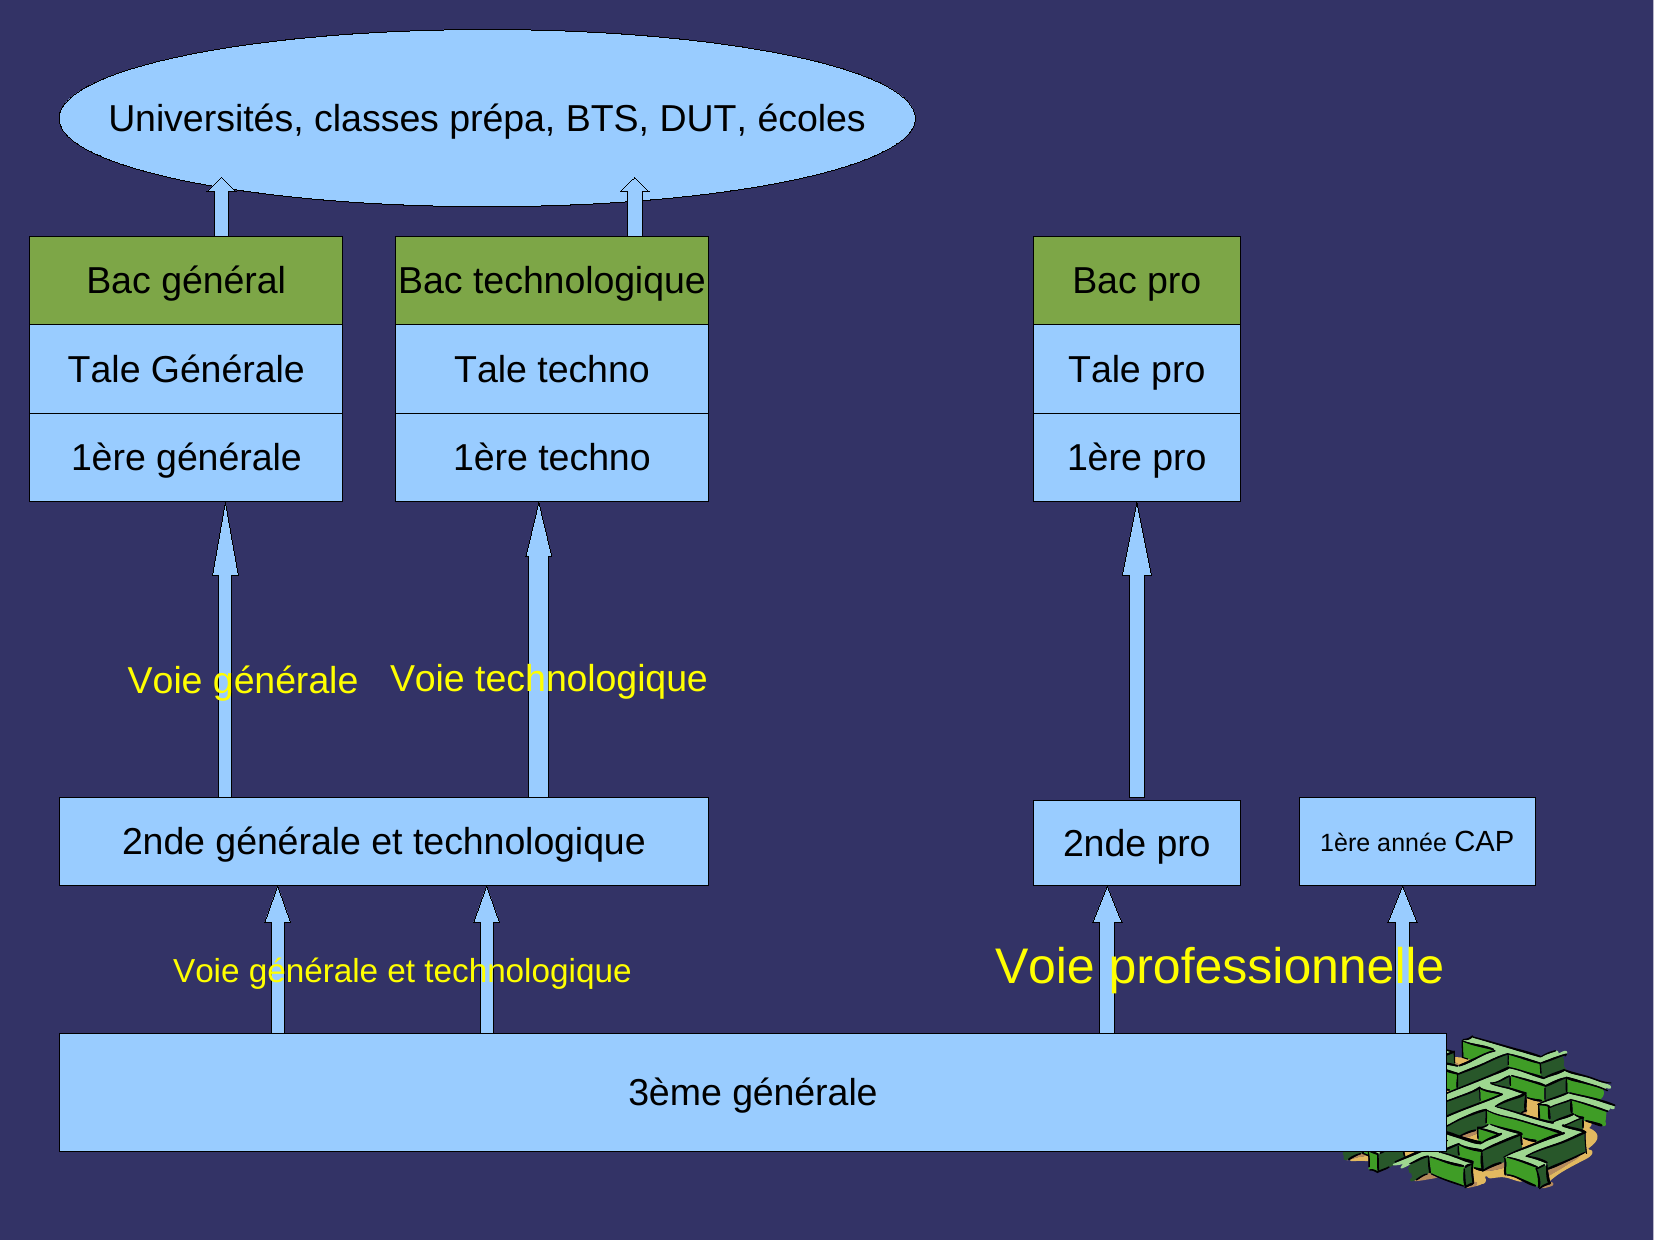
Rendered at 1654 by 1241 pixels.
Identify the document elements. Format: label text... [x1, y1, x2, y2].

text_box [1387, 886, 1418, 931]
text_box Universités, classes prépa, BTS, DUT, écoles [59, 29, 916, 207]
text_box [1092, 886, 1123, 931]
text_box [620, 177, 650, 237]
text_box Voie générale [112, 651, 373, 709]
text_box 1ère année CAP [1299, 797, 1536, 886]
text_box Bac général [29, 236, 343, 325]
text_box Voie générale et technologique [158, 944, 650, 1032]
text_box 1ère techno [395, 413, 709, 502]
text_box [218, 709, 232, 798]
text_box [206, 177, 237, 237]
text_box [212, 502, 239, 651]
text_box [525, 502, 552, 649]
text_box 2nde pro [1033, 800, 1241, 886]
text_box 3ème générale [59, 1033, 1447, 1152]
text_box Bac pro [1033, 236, 1241, 325]
text_box Bac technologique [395, 236, 709, 325]
text_box [528, 707, 549, 798]
text_box Voie technologique [375, 649, 723, 707]
text_box Tale pro [1033, 325, 1241, 413]
text_box [1099, 1018, 1115, 1034]
text_box 1ère générale [29, 414, 343, 502]
text_box [264, 886, 291, 944]
text_box [1122, 502, 1152, 798]
text_box 1ère pro [1033, 413, 1241, 502]
text_box Voie professionnelle [980, 931, 1560, 1018]
text_box 2nde générale et technologique [59, 797, 709, 886]
text_box Tale Générale [29, 325, 343, 414]
text_box [1395, 1018, 1410, 1034]
text_box Tale techno [395, 325, 709, 413]
text_box [473, 886, 500, 944]
